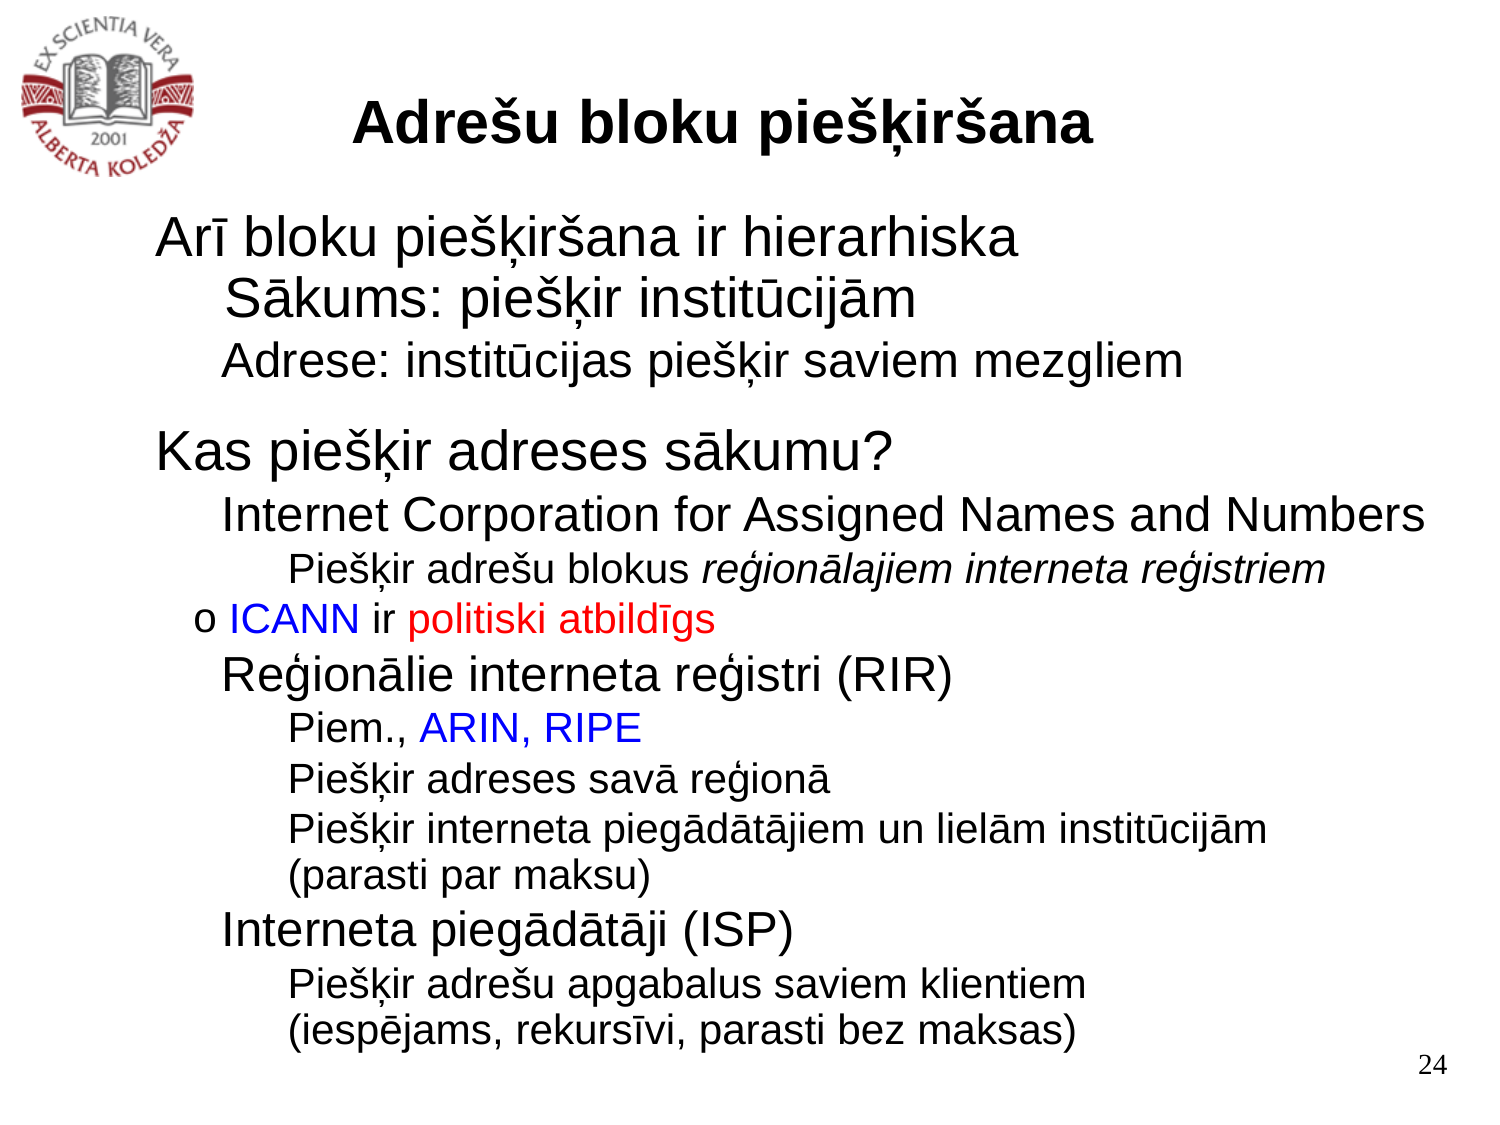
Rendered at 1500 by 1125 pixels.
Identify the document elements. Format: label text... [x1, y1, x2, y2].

picture [21, 16, 194, 177]
list Arī bloku piešķiršana ir hierarhiska Sākums: piešķir institūcijām Adrese: institūcijas piešķir saviem mezgliem Kas piešķir adreses sākumu? Internet Corporation for Assigned Names and Numbers Piešķir adrešu blokus reģionālajiem interneta reģistriem ICANN ir politiski atbildīgs Reģionālie interneta reģistri (RIR) Piem., ARIN, RIPE Piešķir adreses savā reģionā Piešķir interneta piegādātājiem un lielām institūcijām (parasti par maksu) Interneta piegādātāji (ISP) Piešķir adrešu apgabalus saviem klientiem (iespējams, rekursīvi, parasti bez maksas) [74, 200, 1463, 1101]
title Adrešu bloku piešķiršana [50, 62, 1374, 175]
